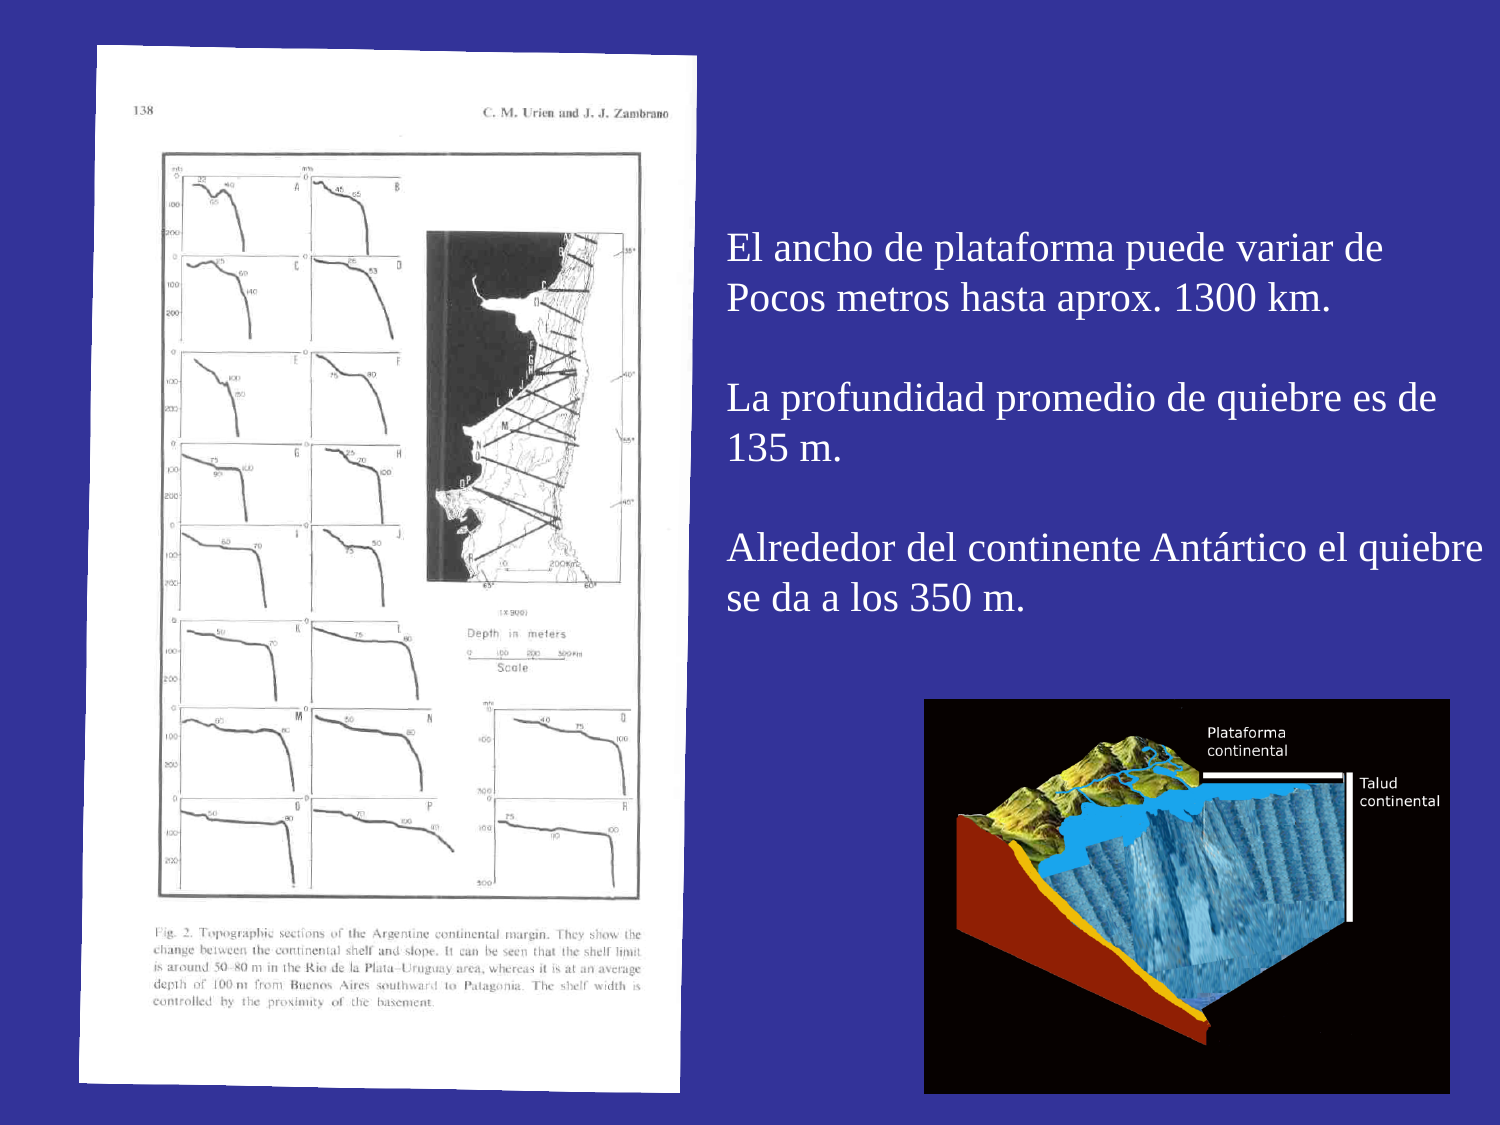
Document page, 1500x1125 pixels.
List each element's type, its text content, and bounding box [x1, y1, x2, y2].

picture [924, 699, 1450, 1094]
picture [78, 44, 697, 1093]
text_box El ancho de plataforma puede variar de Pocos metros hasta aprox. 1300 km. La profundidad promedio de quiebre es de 135 m. Alrededor del continente Antártico el quiebre se da a los 350 m. [711, 212, 1500, 628]
